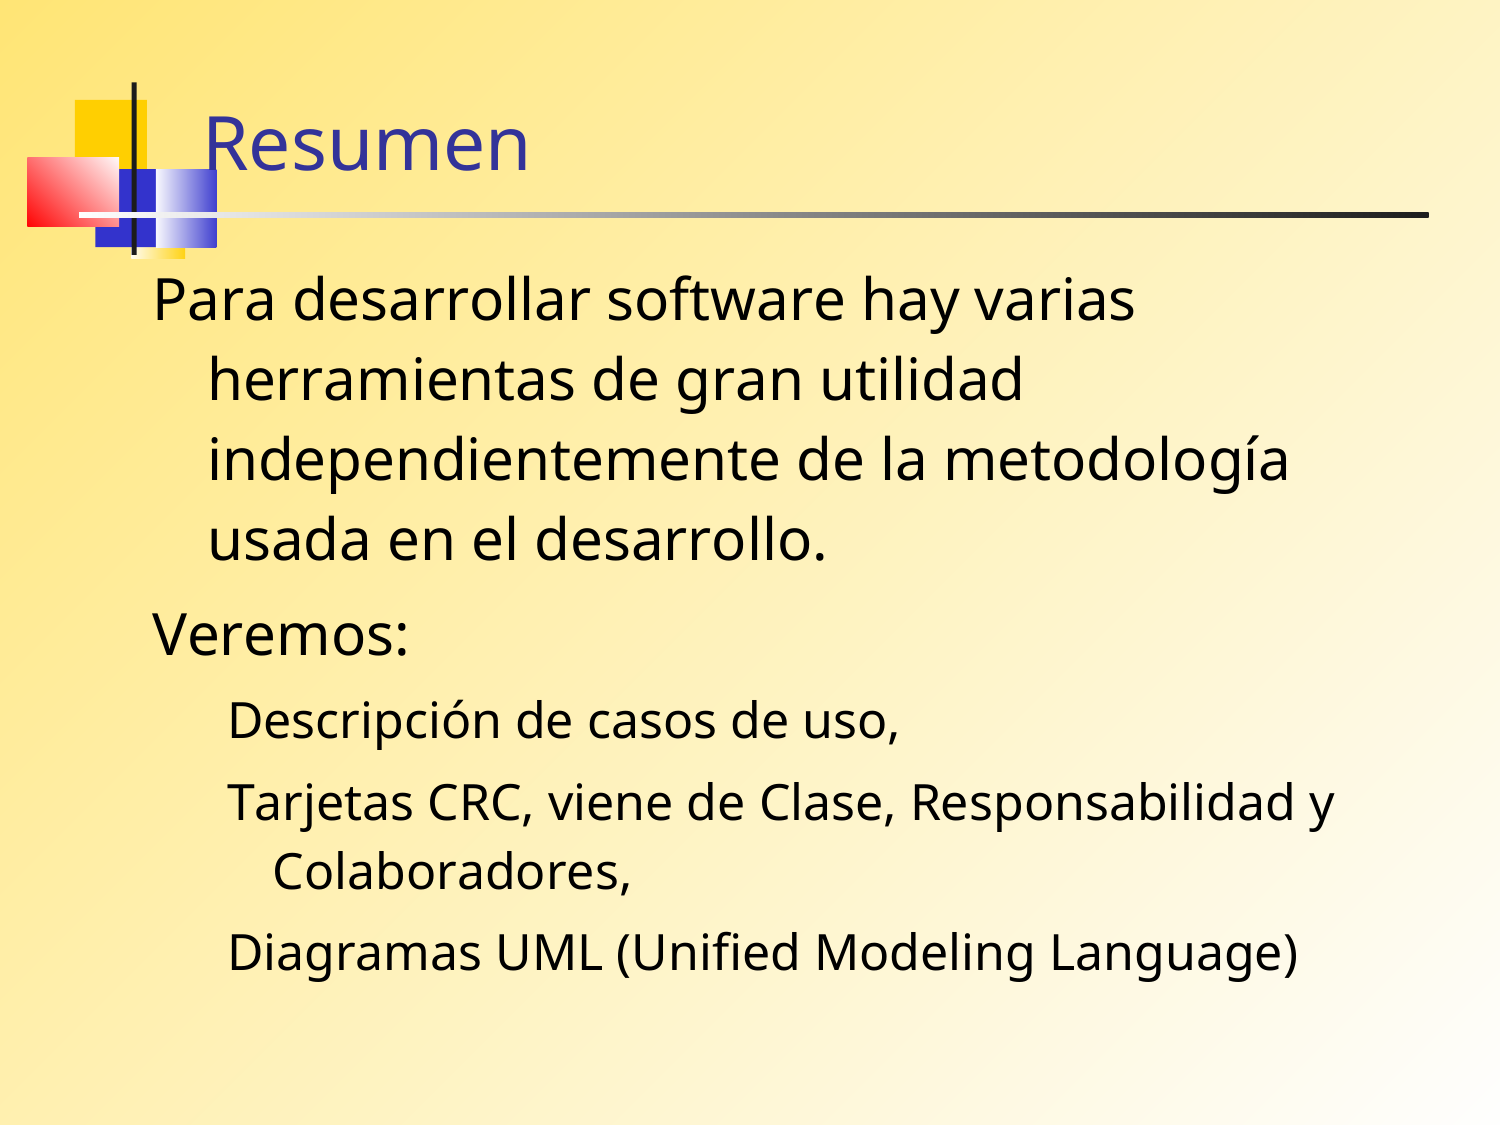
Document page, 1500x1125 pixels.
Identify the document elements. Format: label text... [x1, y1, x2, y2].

title Resumen [187, 37, 1466, 201]
list Para desarrollar software hay varias herramientas de gran utilidad independientemente de la metodología usada en el desarrollo. Veremos: Descripción de casos de uso, Tarjetas CRC, viene de Clase, Responsabilidad y Colaboradores, Diagramas UML (Unified Modeling Language)‏ [137, 249, 1463, 1013]
